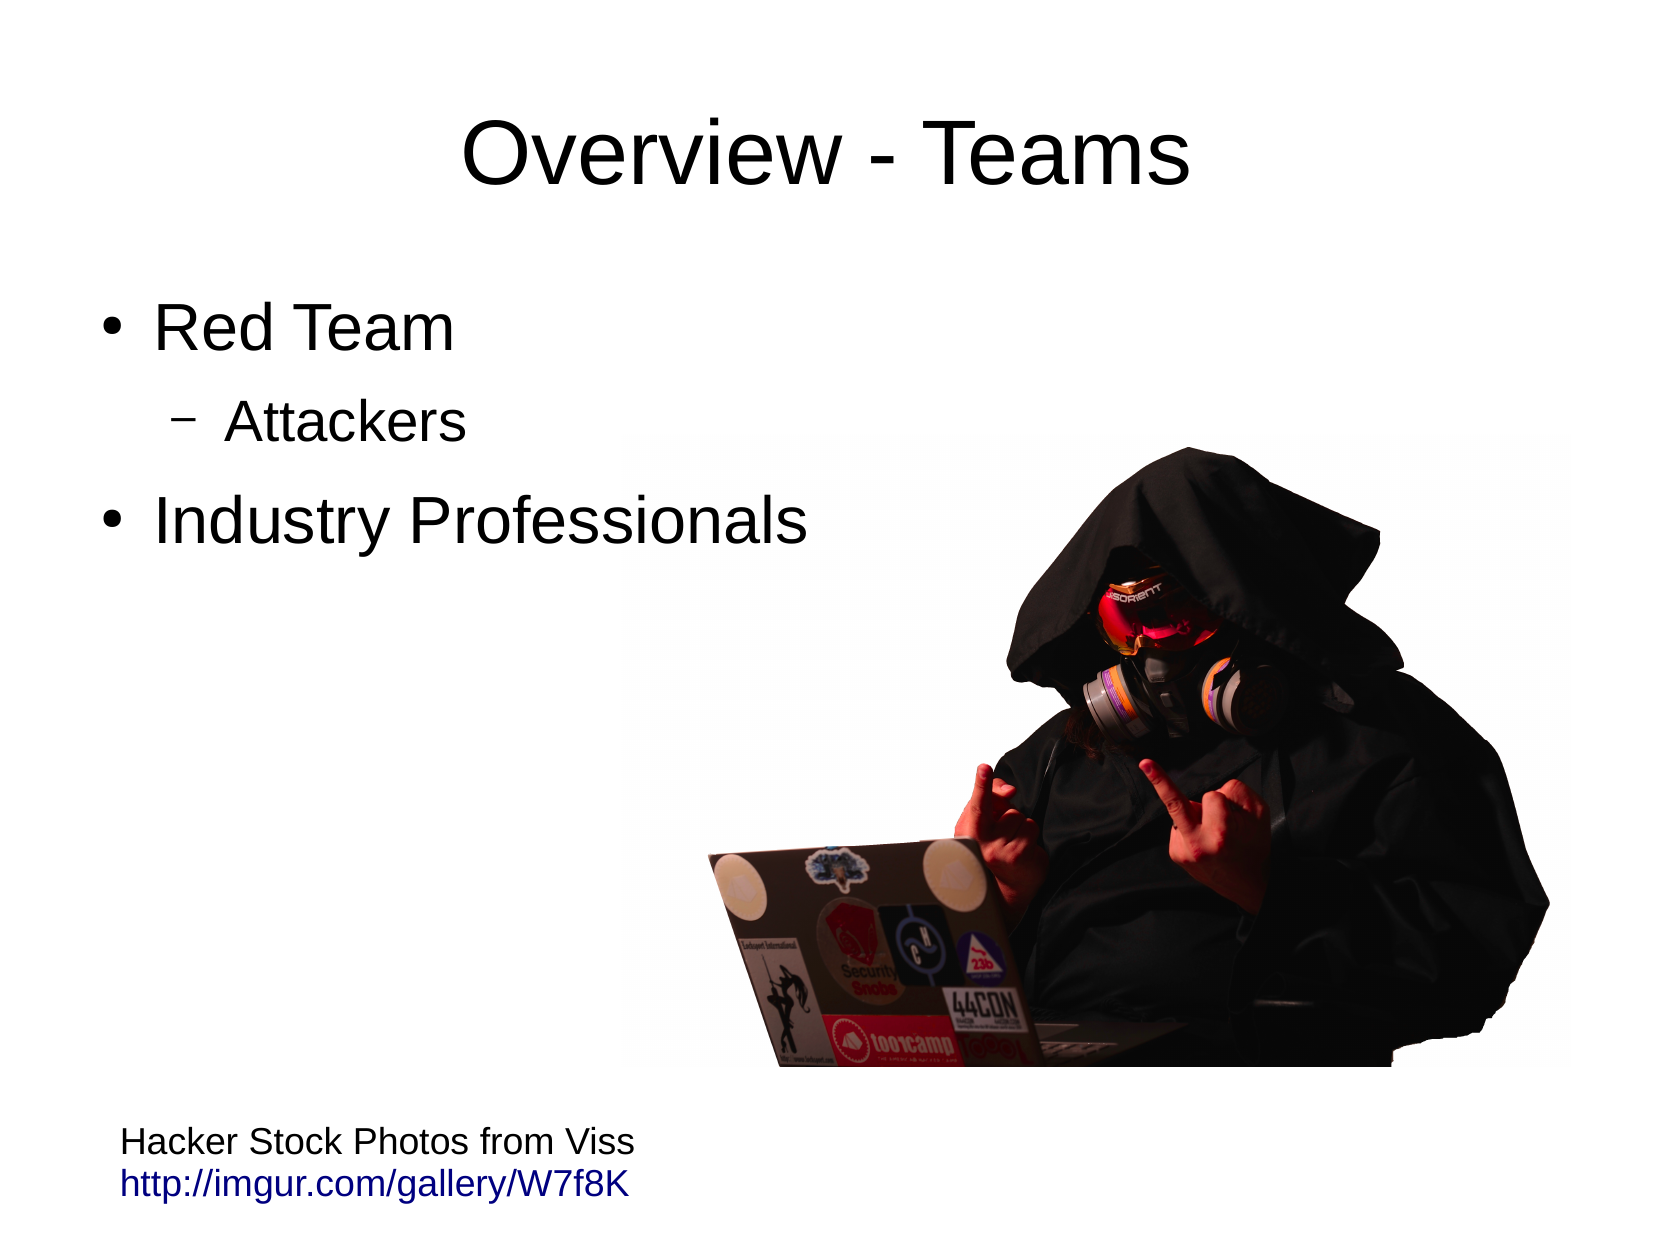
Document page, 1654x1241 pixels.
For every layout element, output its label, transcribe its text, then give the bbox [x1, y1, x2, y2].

list Red Team Attackers Industry Professionals [82, 290, 1571, 1010]
text_box Hacker Stock Photos from Viss http://imgur.com/gallery/W7f8K [105, 1113, 990, 1212]
title Overview - Teams [82, 49, 1571, 257]
picture [621, 1010, 1571, 1067]
